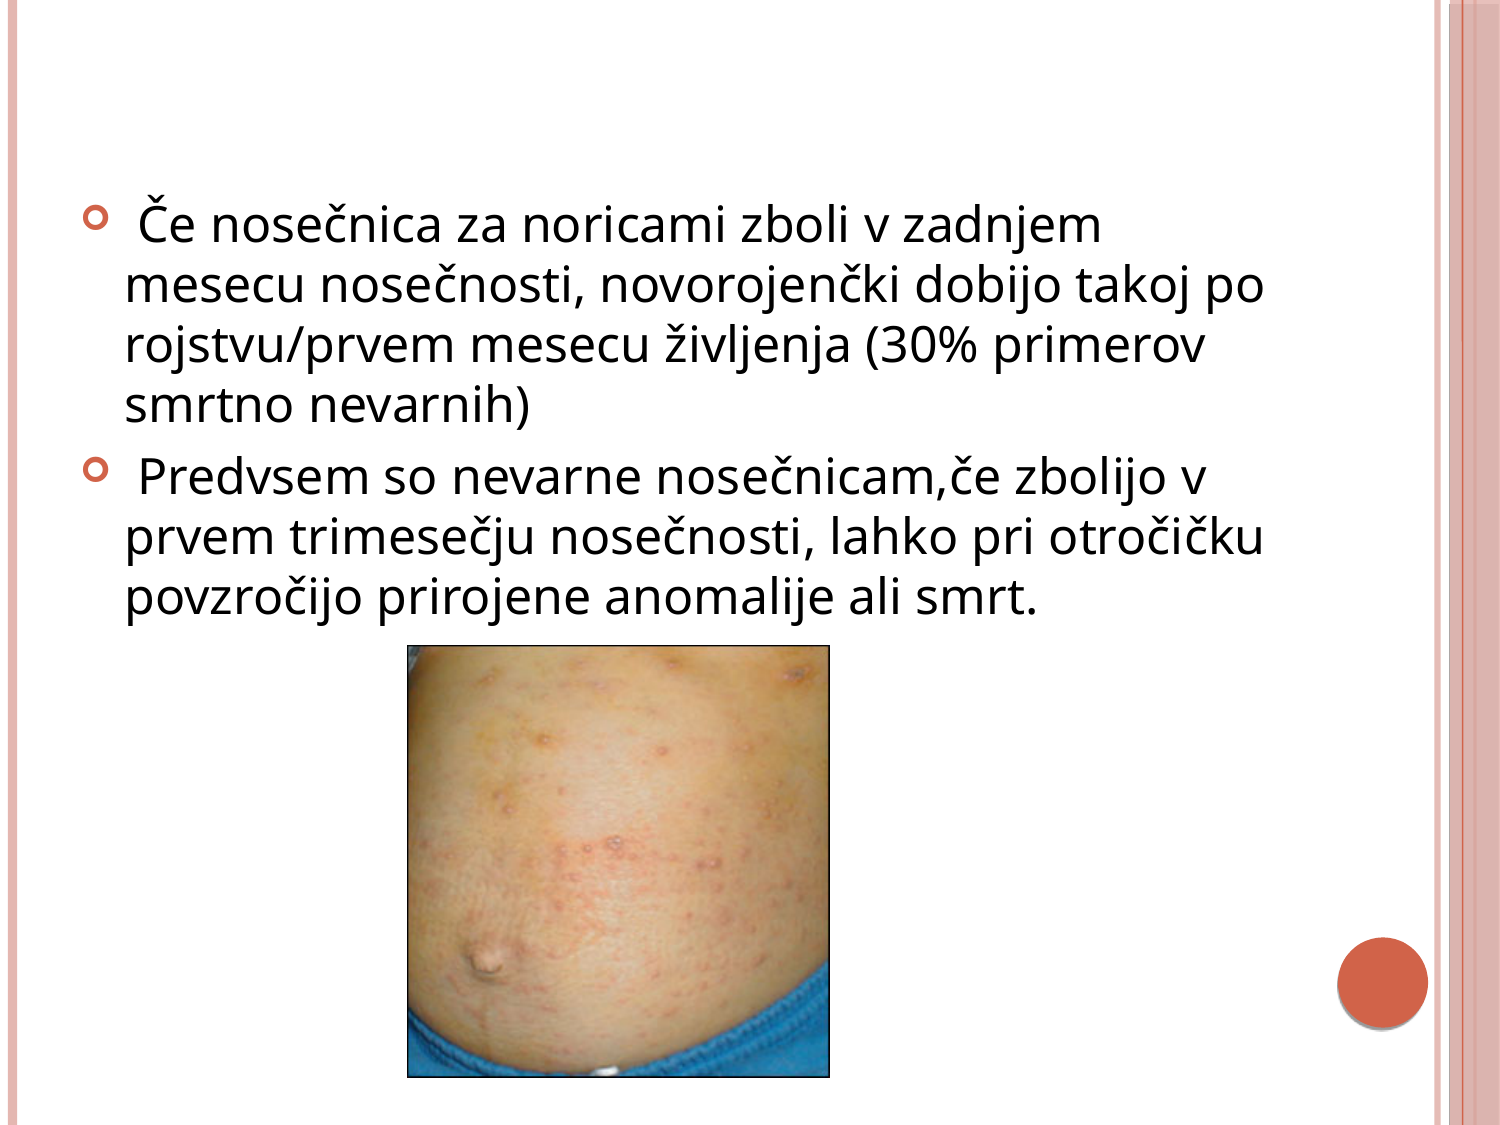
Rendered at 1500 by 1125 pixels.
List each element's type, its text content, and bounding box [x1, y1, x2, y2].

picture [407, 645, 830, 1079]
list Če nosečnica za noricami zboli v zadnjem mesecu nosečnosti, novorojenčki dobijo takoj po rojstvu/prvem mesecu življenja (30% primerov smrtno nevarnih) Predvsem so nevarne nosečnicam,če zbolijo v prvem trimesečju nosečnosti, lahko pri otročičku povzročijo prirojene anomalije ali smrt. [64, 184, 1290, 985]
